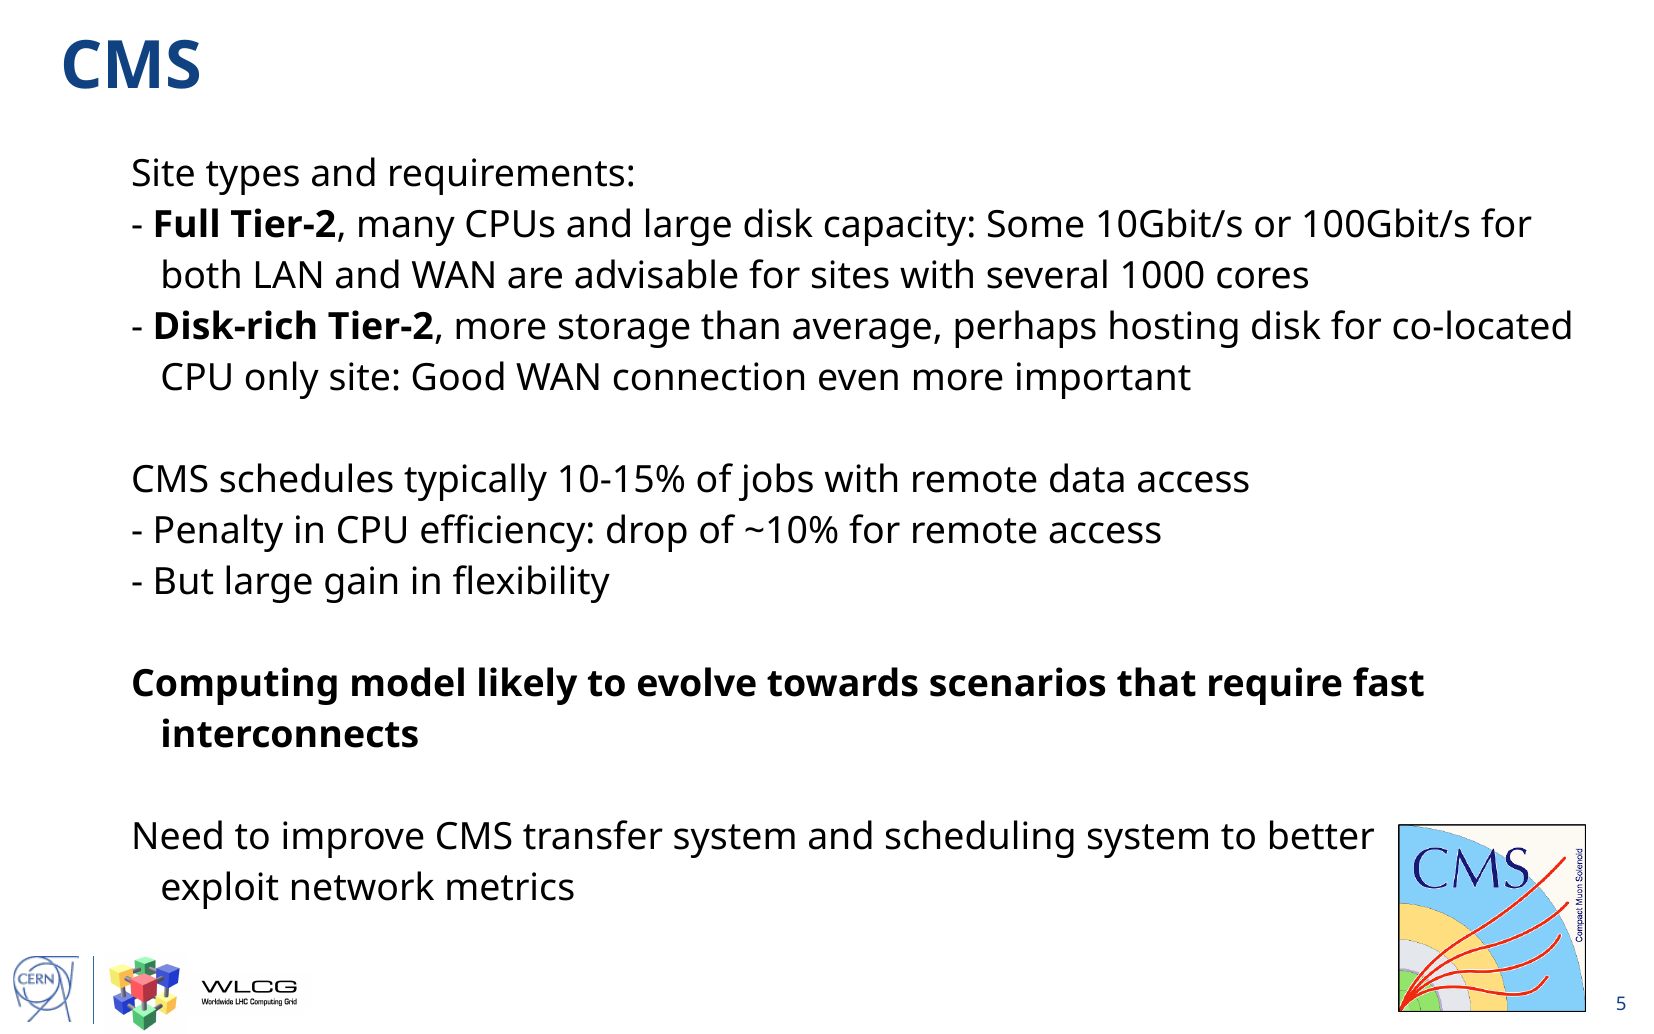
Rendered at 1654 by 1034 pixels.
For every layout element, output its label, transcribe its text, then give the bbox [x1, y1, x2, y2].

picture [1398, 824, 1586, 1012]
picture [103, 951, 311, 1034]
text_box Site types and requirements: - Full Tier-2, many CPUs and large disk capacity: Some 10Gbit/s or 100Gbit/s for both LAN and WAN are advisable for sites with several 1000 cores - Disk-rich Tier-2, more storage than average, perhaps hosting disk for co-located CPU only site: Good WAN connection even more important CMS schedules typically 10-15% of jobs with remote data access - Penalty in CPU efficiency: drop of ~10% for remote access - But large gain in flexibility Computing model likely to evolve towards scenarios that require fast interconnects Need to improve CMS transfer system and scheduling system to better exploit network metrics [116, 138, 1624, 983]
picture [13, 956, 79, 1032]
title CMS [60, 0, 1528, 138]
